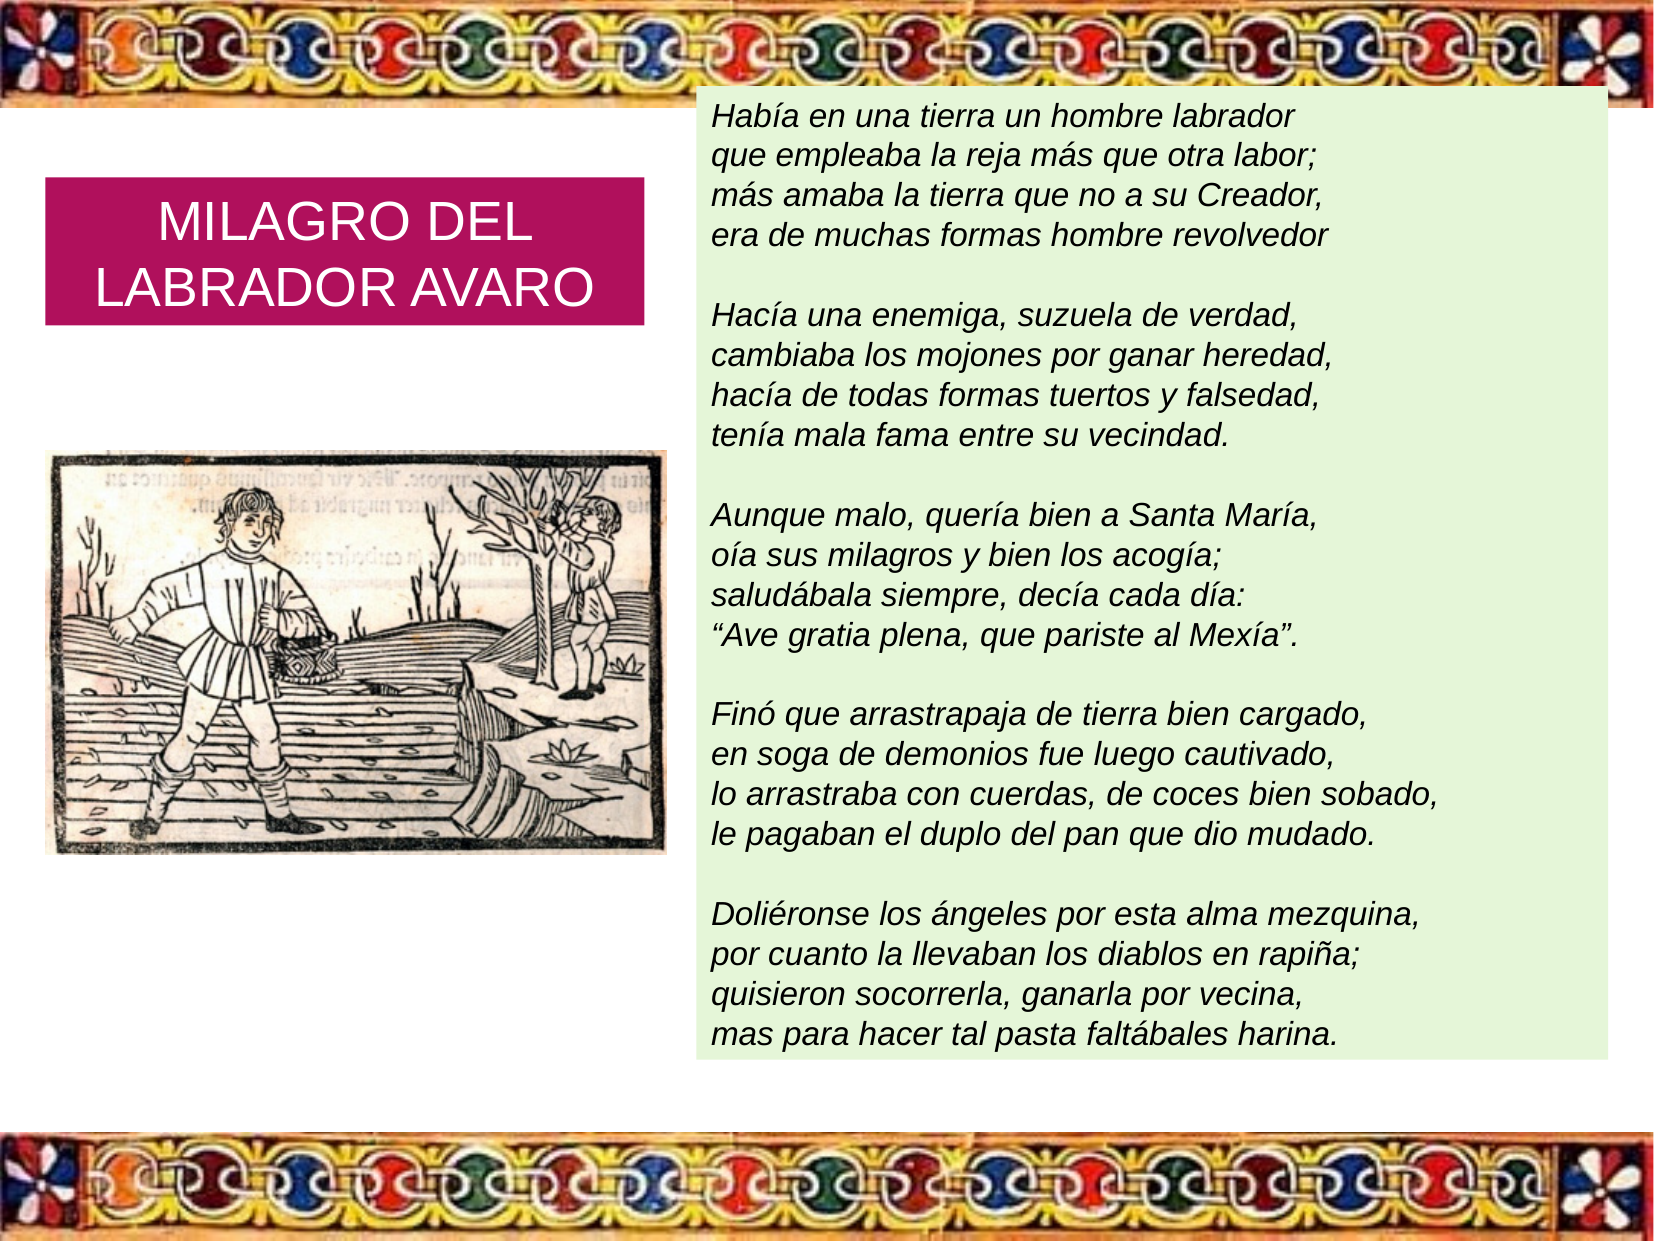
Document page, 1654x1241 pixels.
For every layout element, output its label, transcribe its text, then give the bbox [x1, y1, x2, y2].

picture [45, 450, 667, 855]
text_box Había en una tierra un hombre labrador que empleaba la reja más que otra labor; más amaba la tierra que no a su Creador, era de muchas formas hombre revolvedor Hacía una enemiga, suzuela de verdad, cambiaba los mojones por ganar heredad, hacía de todas formas tuertos y falsedad, tenía mala fama entre su vecindad. Aunque malo, quería bien a Santa María, oía sus milagros y bien los acogía; saludábala siempre, decía cada día: “Ave gratia plena, que pariste al Mexía”. Finó que arrastrapaja de tierra bien cargado, en soga de demonios fue luego cautivado, lo arrastraba con cuerdas, de coces bien sobado, le pagaban el duplo del pan que dio mudado. Doliéronse los ángeles por esta alma mezquina, por cuanto la llevaban los diablos en rapiña; quisieron socorrerla, ganarla por vecina, mas para hacer tal pasta faltábales harina. [696, 86, 1609, 1060]
picture [0, 1132, 1654, 1241]
text_box MILAGRO DEL LABRADOR AVARO [45, 177, 645, 326]
picture [0, 0, 1654, 108]
